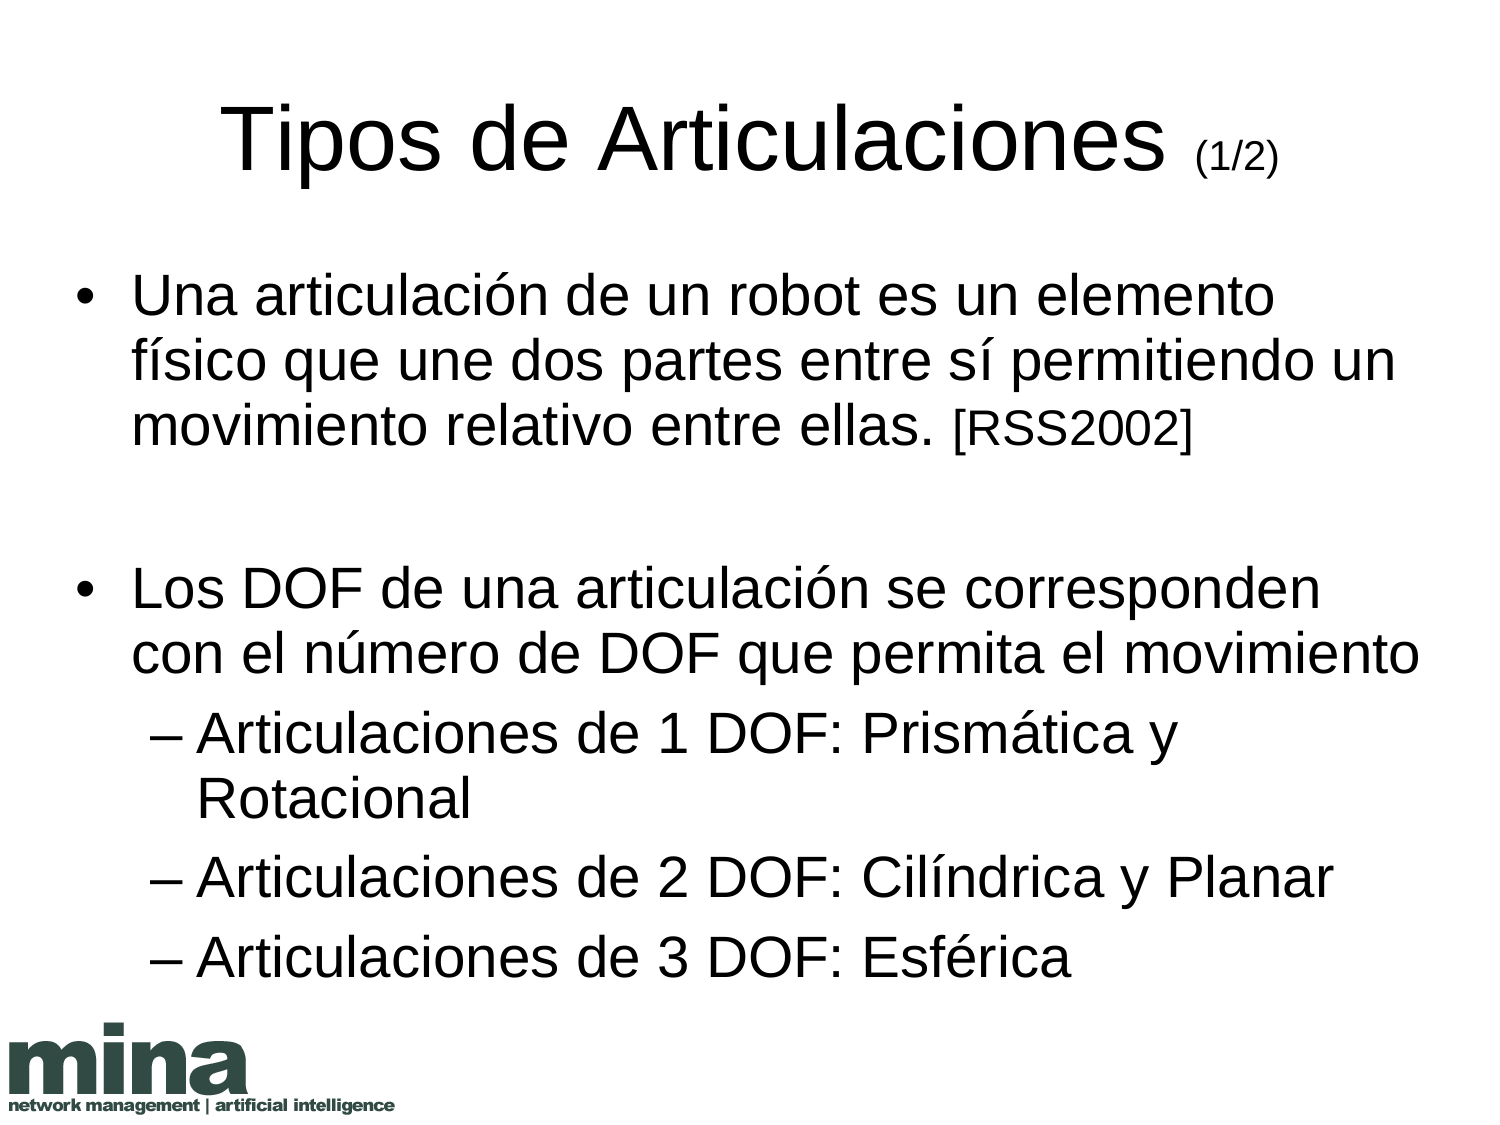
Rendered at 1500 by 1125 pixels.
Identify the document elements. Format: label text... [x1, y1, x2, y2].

list Una articulación de un robot es un elemento físico que une dos partes entre sí permitiendo un movimiento relativo entre ellas. [RSS2002] Los DOF de una articulación se corresponden con el número de DOF que permita el movimiento Articulaciones de 1 DOF: Prismática y Rotacional Articulaciones de 2 DOF: Cilíndrica y Planar Articulaciones de 3 DOF: Esférica [75, 262, 1426, 1006]
title Tipos de Articulaciones (1/2) [75, 45, 1426, 233]
picture [0, 1016, 402, 1119]
